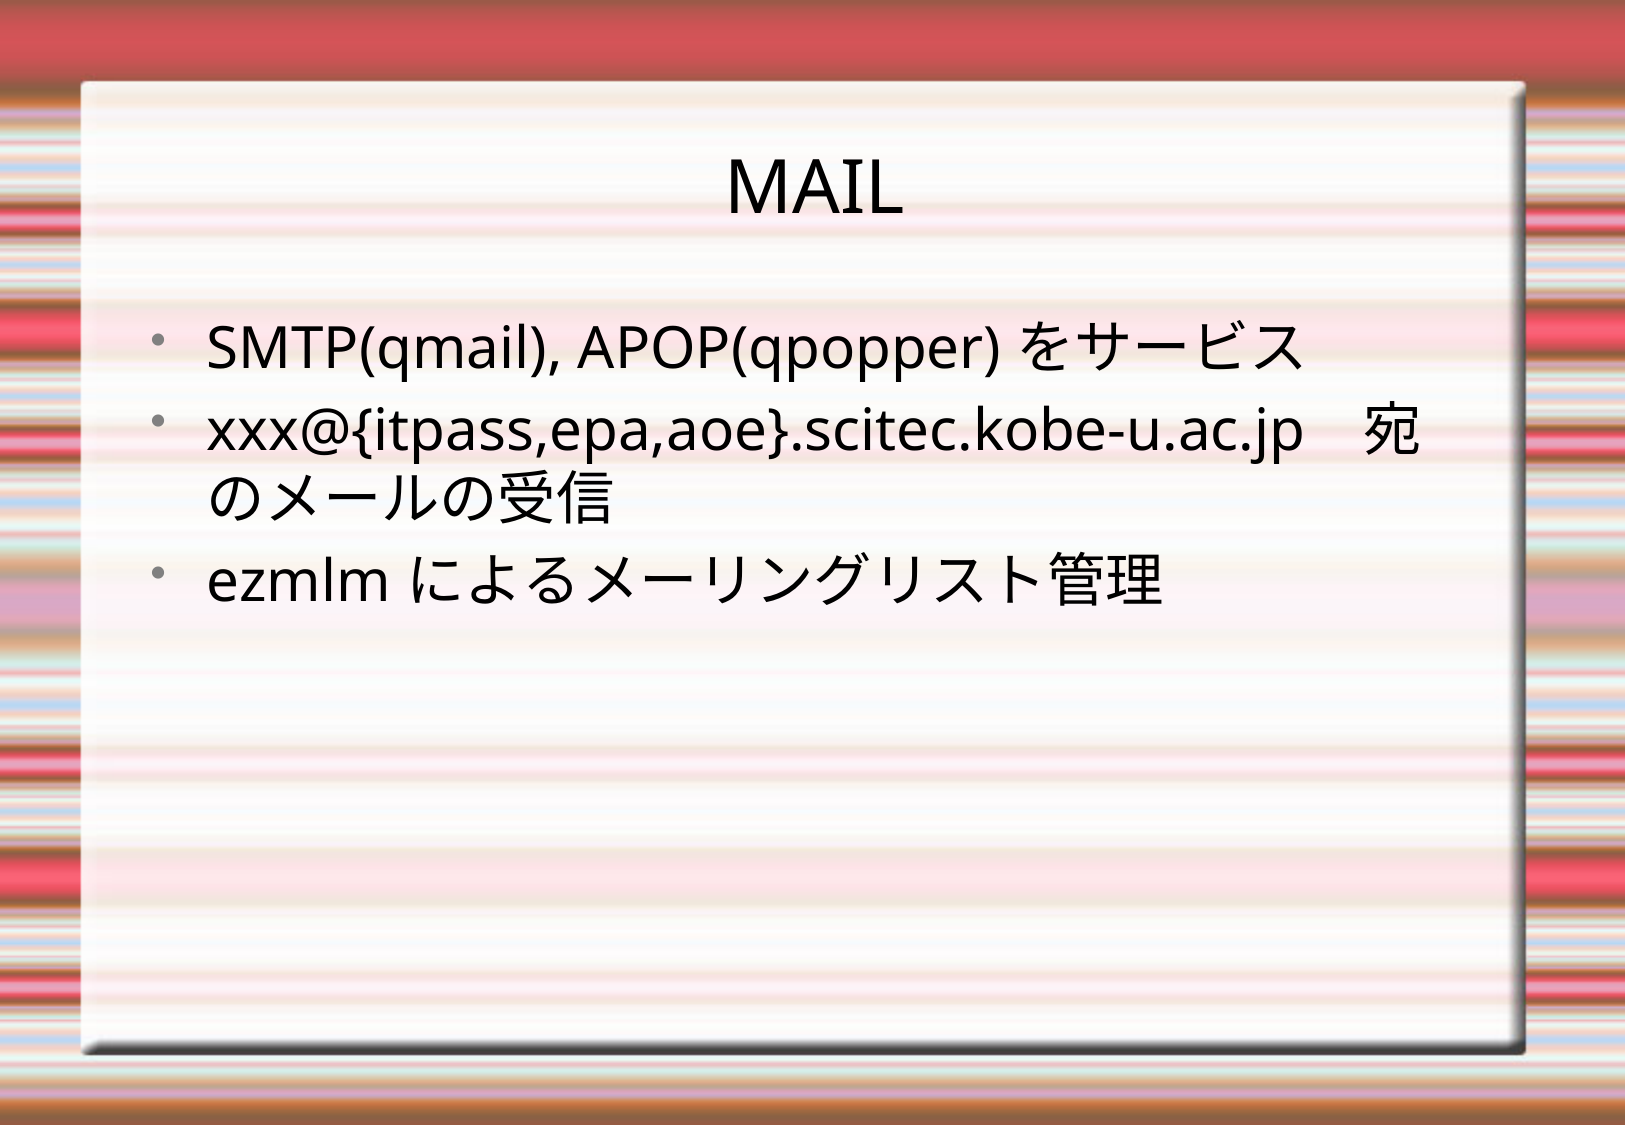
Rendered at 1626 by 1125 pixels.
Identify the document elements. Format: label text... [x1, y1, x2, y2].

title MAIL [135, 90, 1494, 278]
list SMTP(qmail), APOP(qpopper) をサービス xxx@{itpass,epa,aoe}.scitec.kobe-u.ac.jp 宛のメールの受信 ezmlm によるメーリングリスト管理 [135, 302, 1494, 1041]
picture [0, 0, 1625, 1125]
